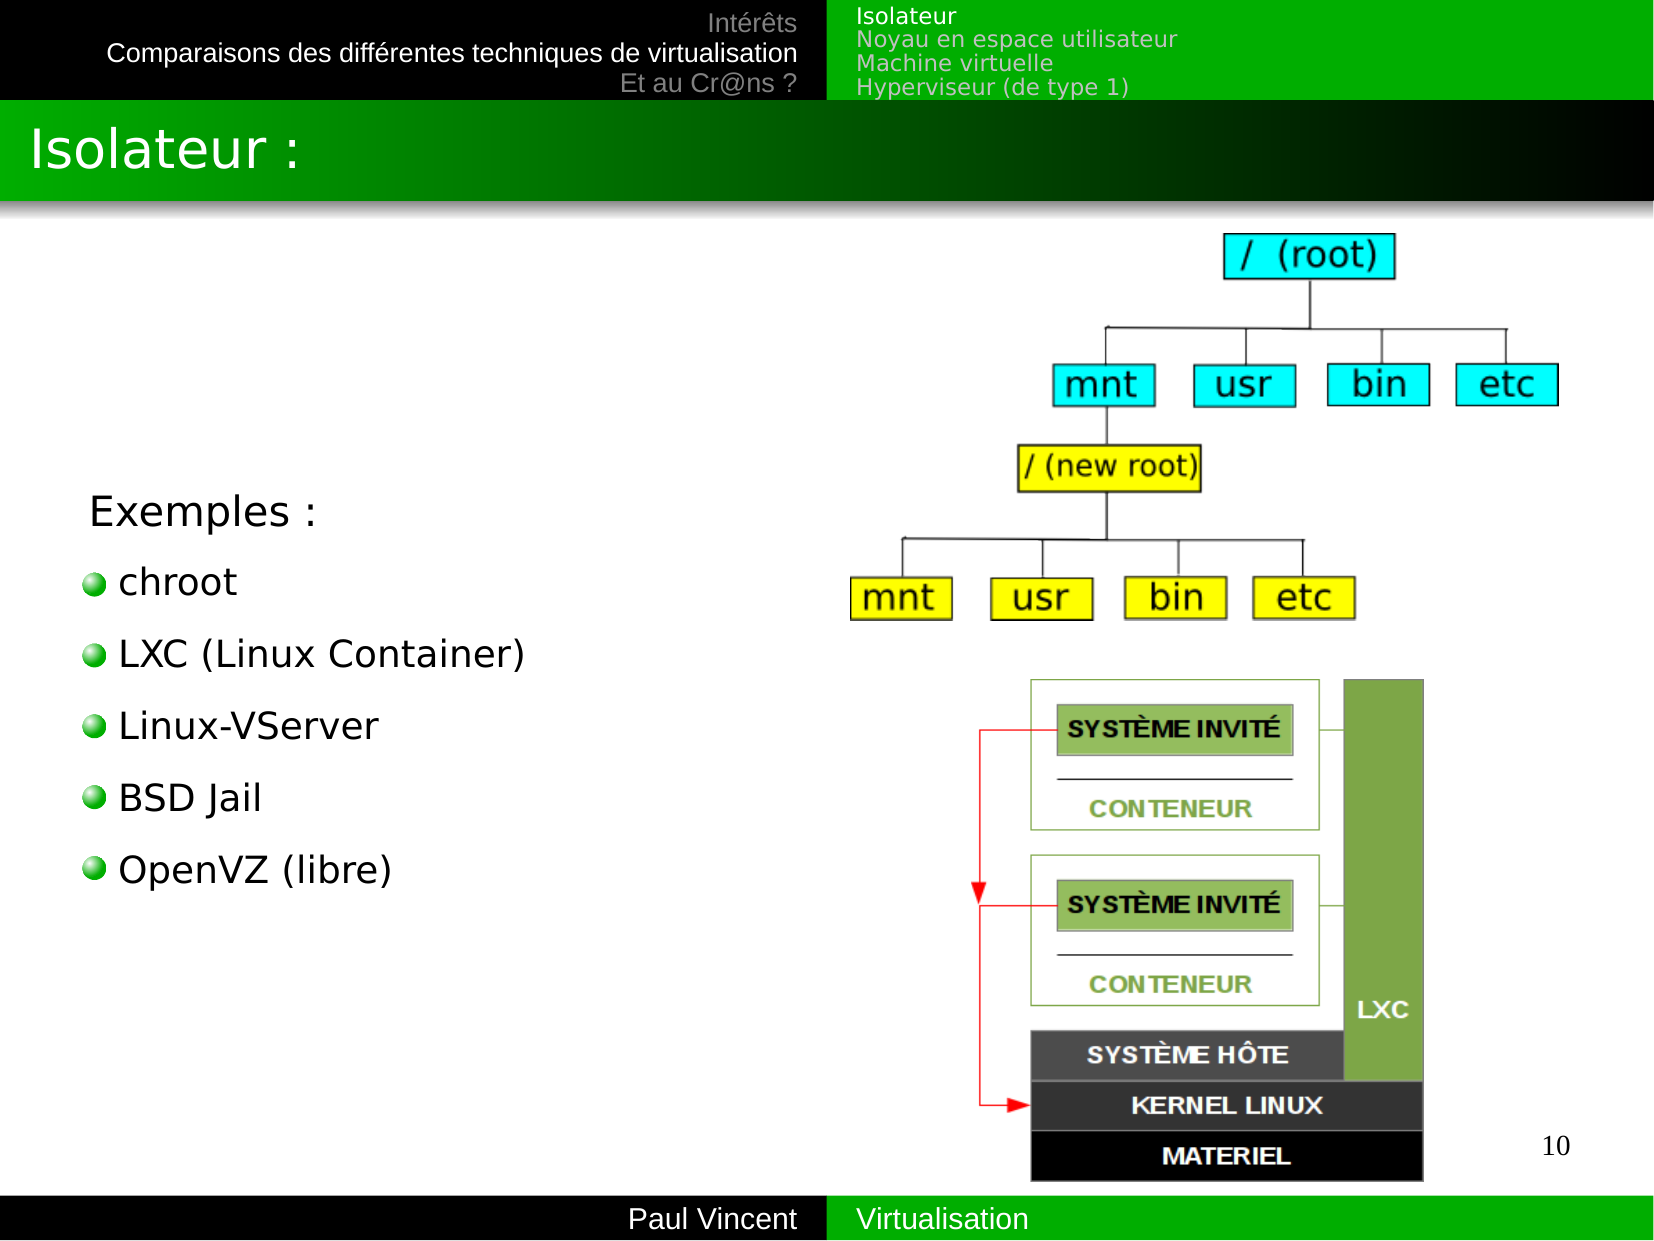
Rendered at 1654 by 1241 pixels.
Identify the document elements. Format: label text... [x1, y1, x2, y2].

text_box [82, 572, 107, 597]
text_box chroot LXC (Linux Container) Linux-VServer BSD Jail OpenVZ (libre) [118, 561, 1613, 893]
text_box [82, 785, 107, 810]
text_box Paul Vincent [0, 1202, 798, 1238]
picture [850, 233, 1559, 621]
text_box Isolateur : [29, 118, 1654, 184]
text_box [0, 0, 1654, 219]
text_box Virtualisation [856, 1202, 1654, 1238]
text_box Exemples : [88, 487, 562, 550]
text_box [82, 714, 107, 739]
text_box [82, 856, 107, 880]
text_box [82, 643, 107, 668]
text_box Intérêts Comparaisons des différentes techniques de virtualisation Et au Cr@ns ? [0, 7, 798, 99]
picture [971, 679, 1424, 1182]
text_box Isolateur Noyau en espace utilisateur Machine virtuelle Hyperviseur (de type 1) [856, 5, 1625, 114]
text_box [0, 1195, 1654, 1241]
